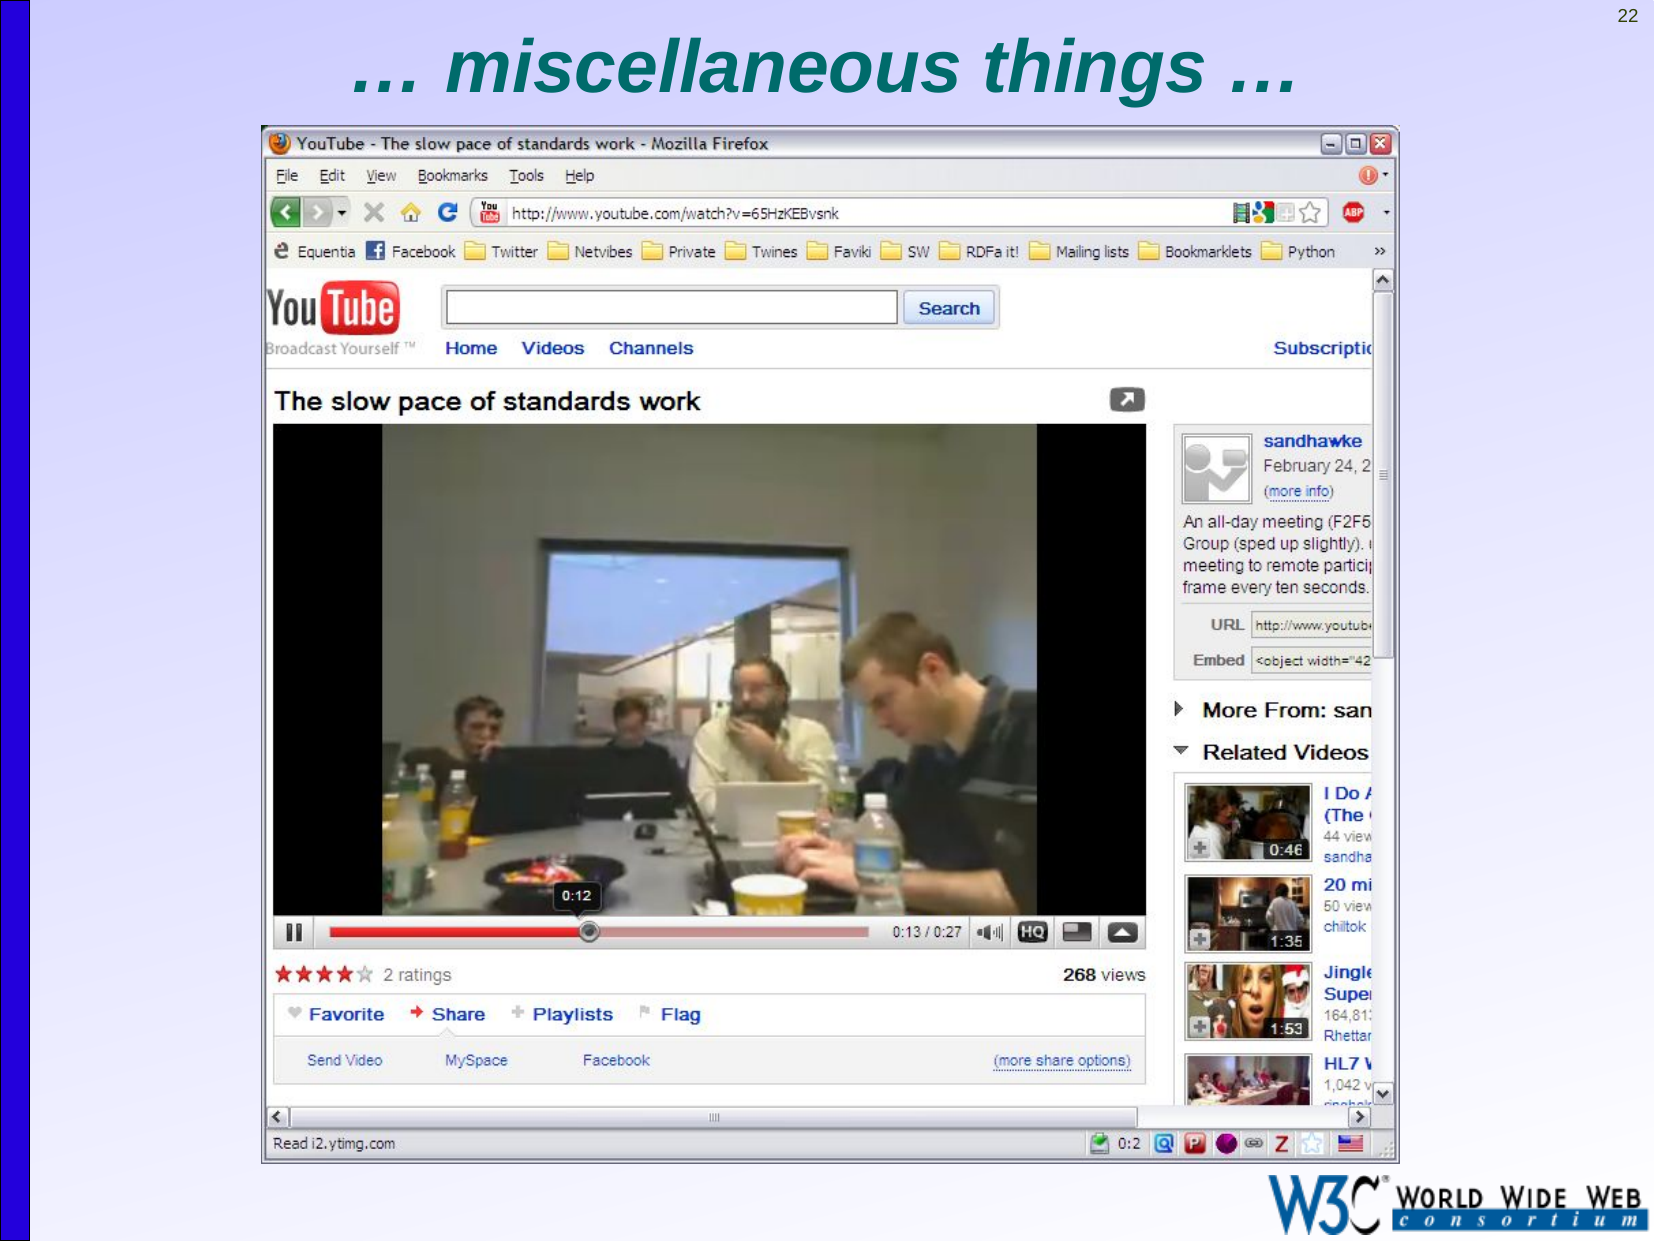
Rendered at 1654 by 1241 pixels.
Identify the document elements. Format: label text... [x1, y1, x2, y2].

picture [261, 125, 1400, 1164]
title … miscellaneous things … [0, 5, 1654, 125]
picture [1263, 1175, 1654, 1235]
